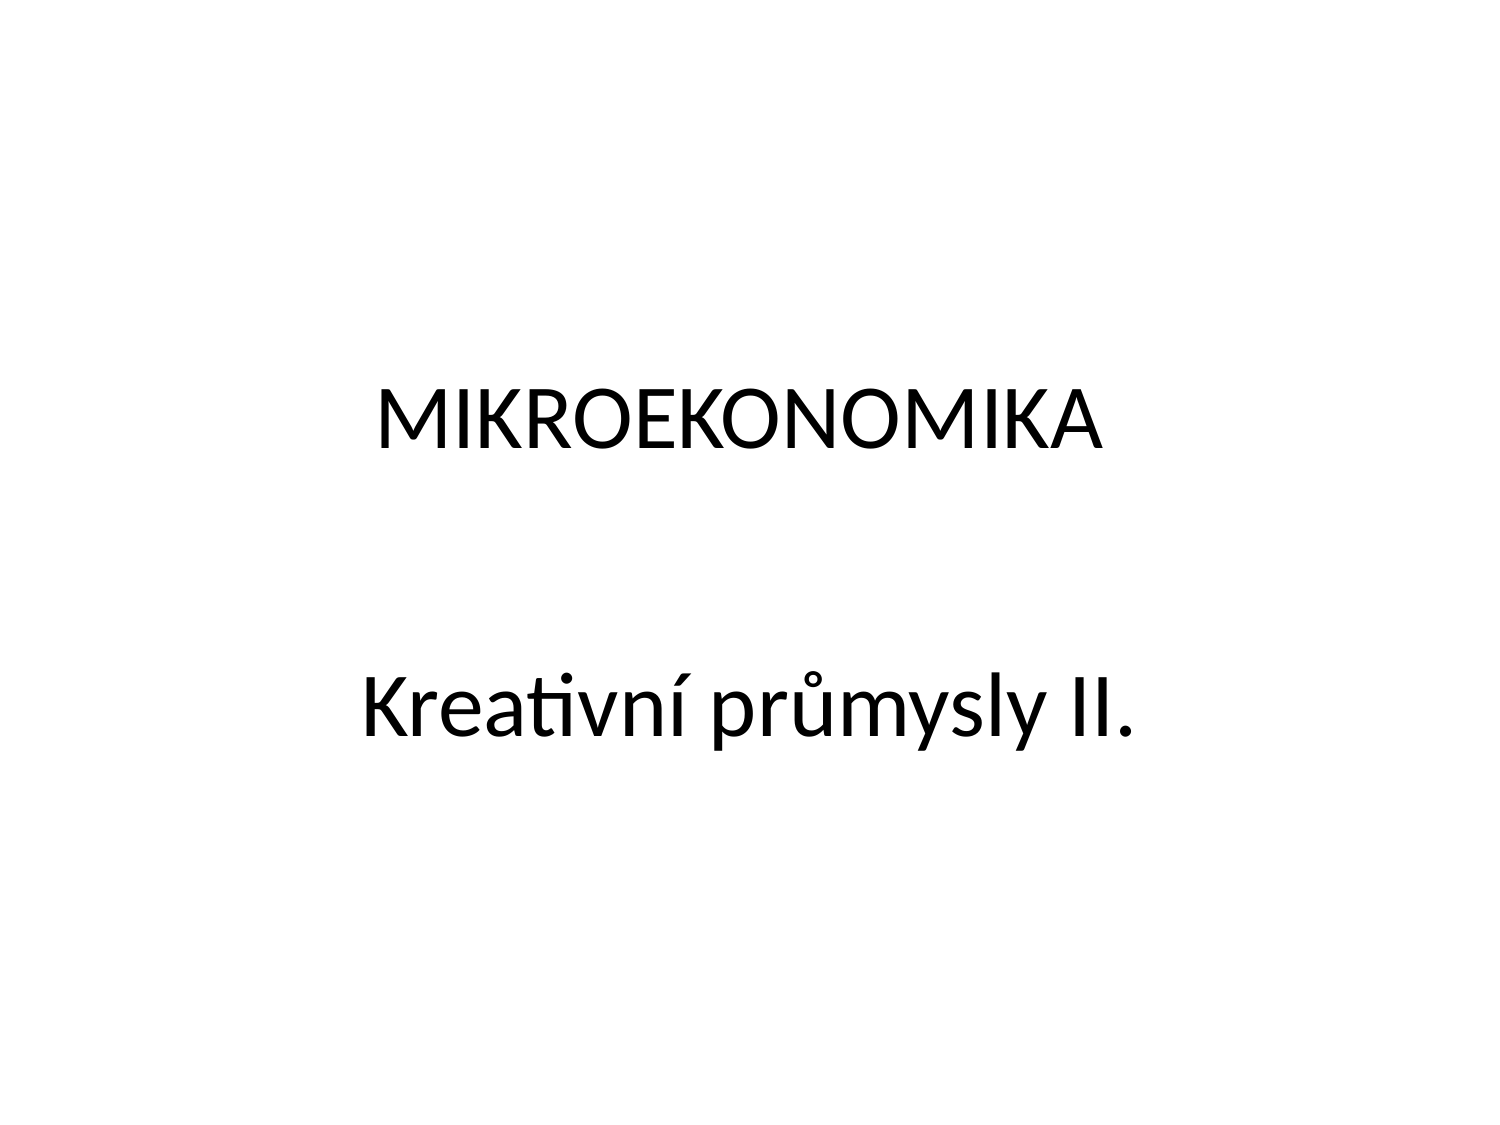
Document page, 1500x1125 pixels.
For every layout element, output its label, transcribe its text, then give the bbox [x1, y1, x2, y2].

subtitle Kreativní průmysly II. [225, 637, 1275, 925]
title MIKROEKONOMIKA [112, 349, 1388, 591]
